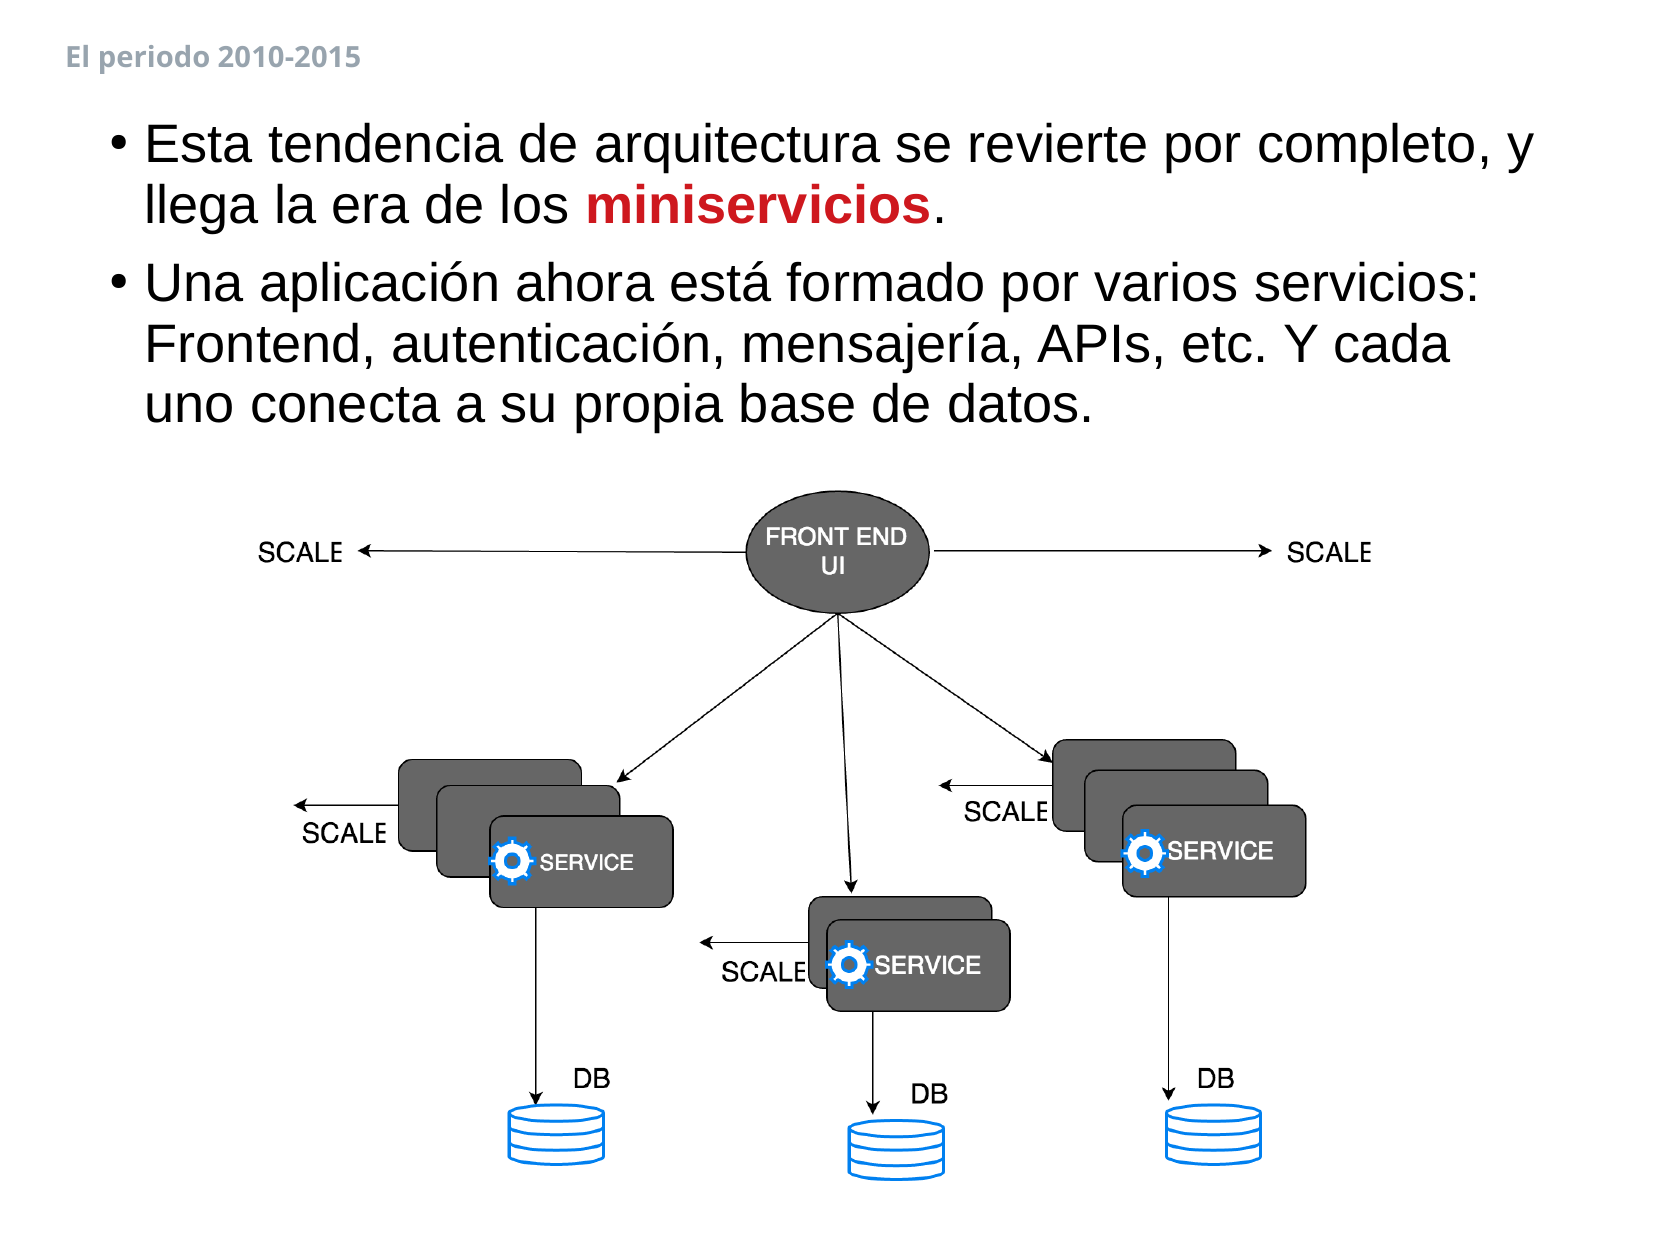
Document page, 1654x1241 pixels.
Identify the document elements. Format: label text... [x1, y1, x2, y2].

picture [248, 484, 1387, 1193]
text_box El periodo 2010-2015 [64, 38, 733, 74]
text_box Esta tendencia de arquitectura se revierte por completo, y llega la era de los miniservicios. Una aplicación ahora está formado por varios servicios: Frontend, autenticación, mensajería, APIs, etc. Y cada uno conecta a su propia base de datos. [94, 106, 1571, 1030]
